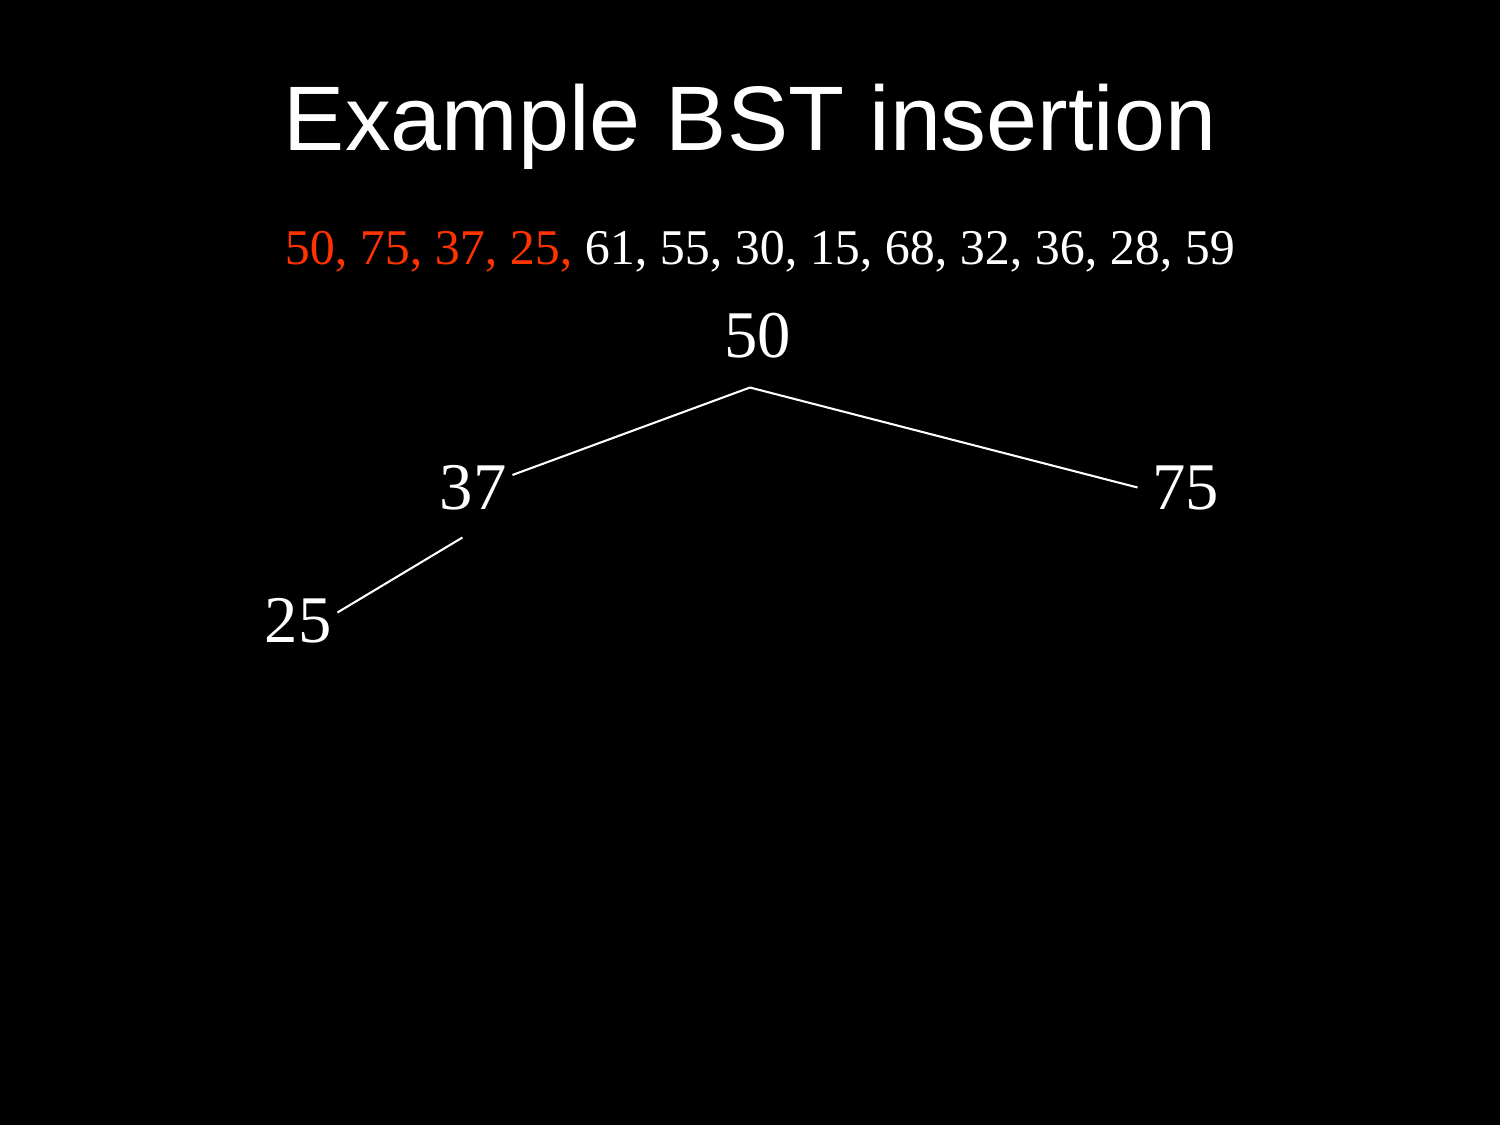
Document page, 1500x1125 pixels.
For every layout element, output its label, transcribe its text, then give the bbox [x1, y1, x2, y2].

text_box 75 [1137, 442, 1235, 532]
title Example BST insertion [22, 50, 1480, 188]
text_box 37 [425, 442, 522, 532]
text_box 25 [250, 574, 347, 665]
text_box 50, 75, 37, 25, 61, 55, 30, 15, 68, 32, 36, 28, 59 [270, 212, 1250, 284]
text_box 50 [709, 290, 807, 381]
